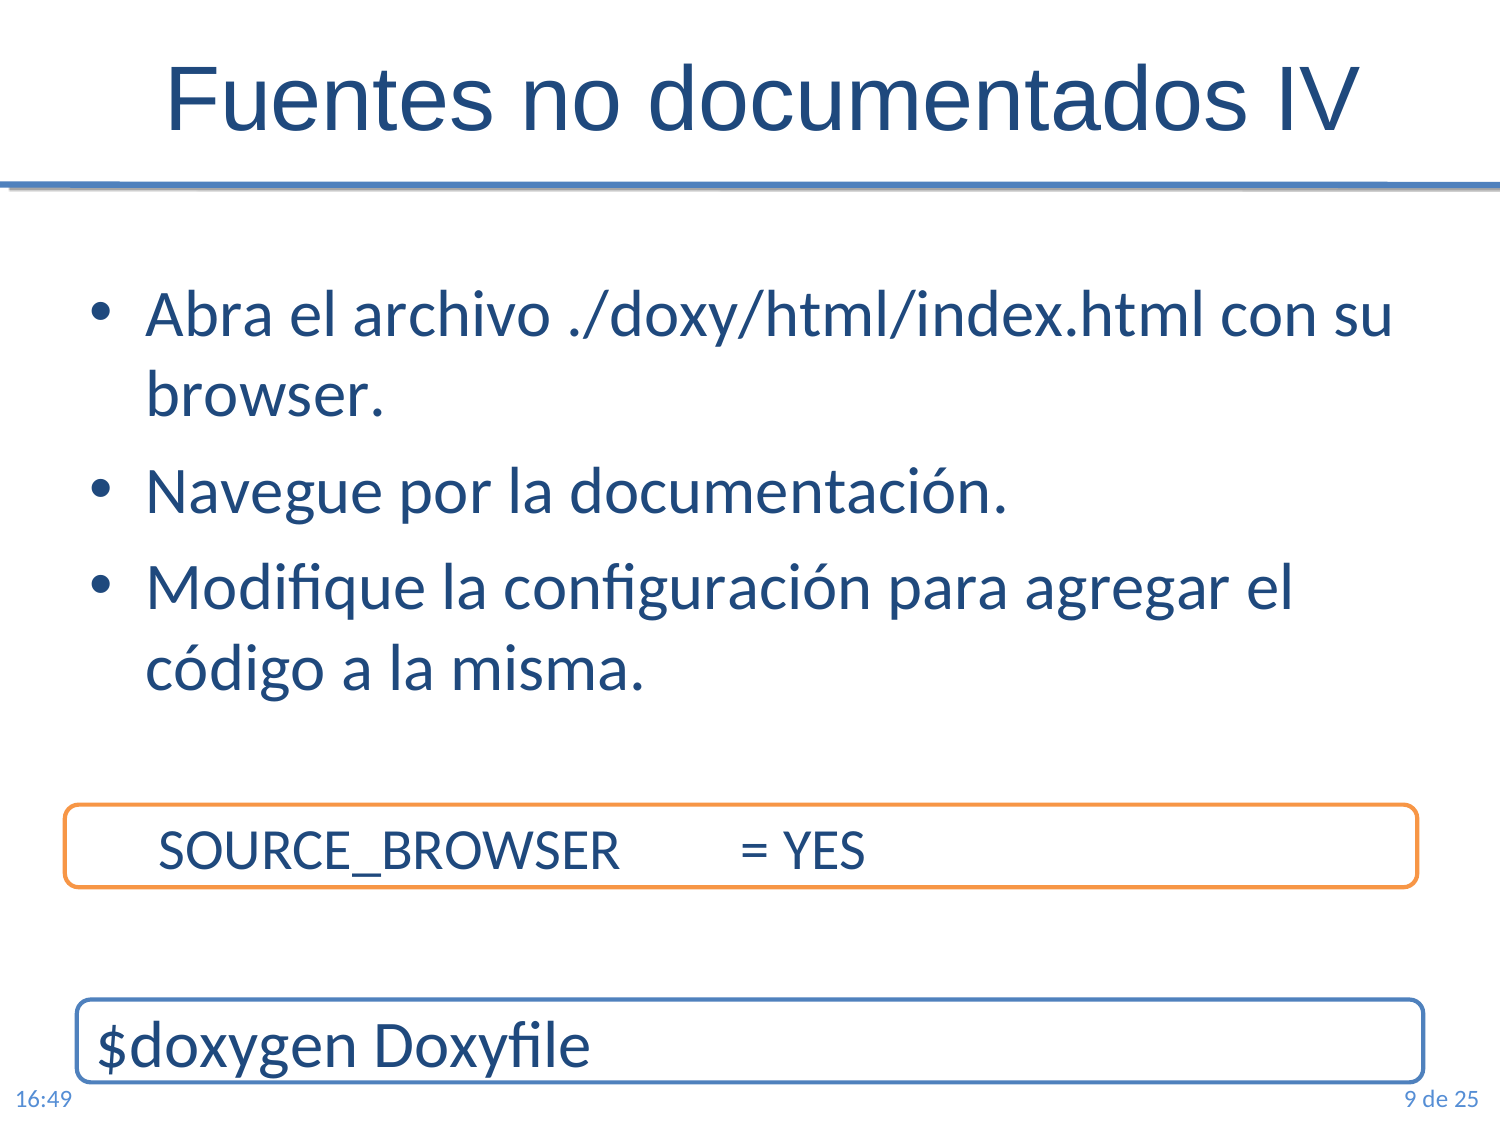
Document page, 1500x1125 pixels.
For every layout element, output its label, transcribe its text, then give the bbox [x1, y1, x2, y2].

text_box <number> de 25 [1352, 1070, 1500, 1125]
text_box Fuentes no documentados IV [88, 0, 1439, 181]
text_box SOURCE_BROWSER = YES [64, 804, 1418, 888]
text_box $doxygen Doxyfile [76, 999, 1424, 1083]
text_box 16:49 [0, 1070, 124, 1125]
text_box Abra el archivo ./doxy/html/index.html con su browser. Navegue por la documentación. Modifique la configuración para agregar el código a la misma. Generar documentación [75, 262, 1426, 1005]
